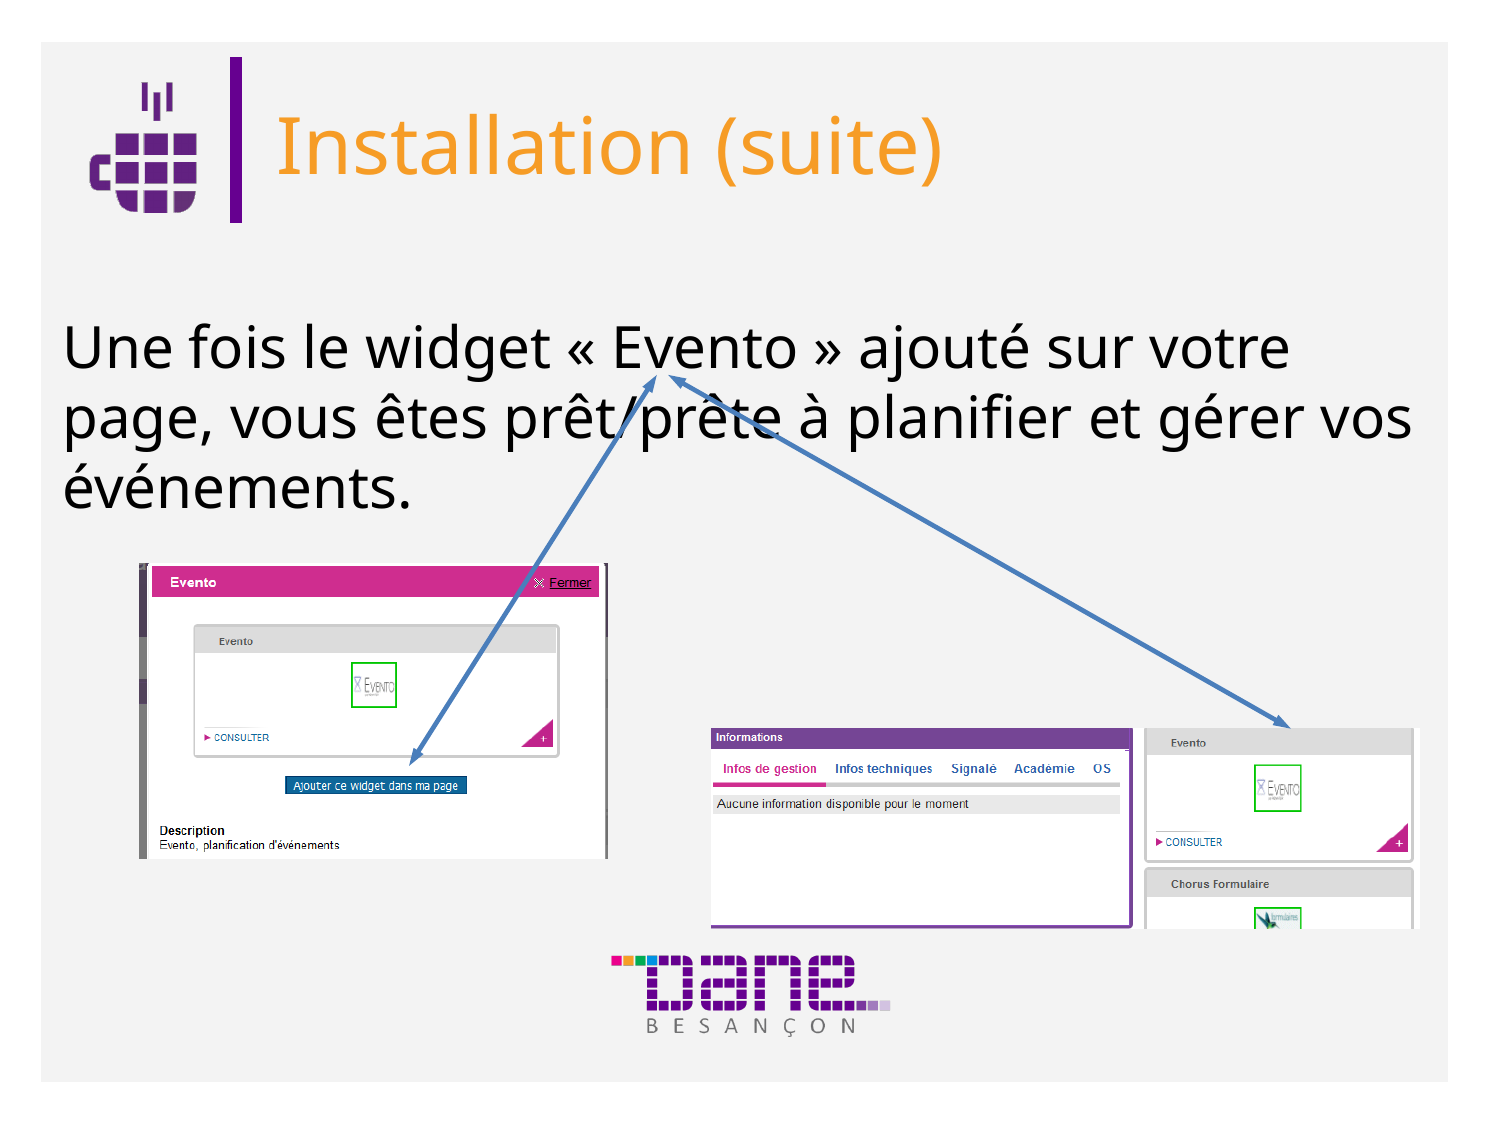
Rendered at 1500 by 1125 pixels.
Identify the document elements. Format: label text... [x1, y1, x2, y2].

text_box Une fois le widget « Evento » ajouté sur votre page, vous êtes prêt/prête à planifier et gérer vos événements. [48, 303, 1441, 447]
picture [139, 563, 608, 859]
picture [711, 728, 1420, 929]
picture [607, 952, 893, 1039]
picture [71, 73, 209, 222]
text_box Installation (suite) [262, 88, 1224, 193]
text_box [230, 57, 242, 223]
